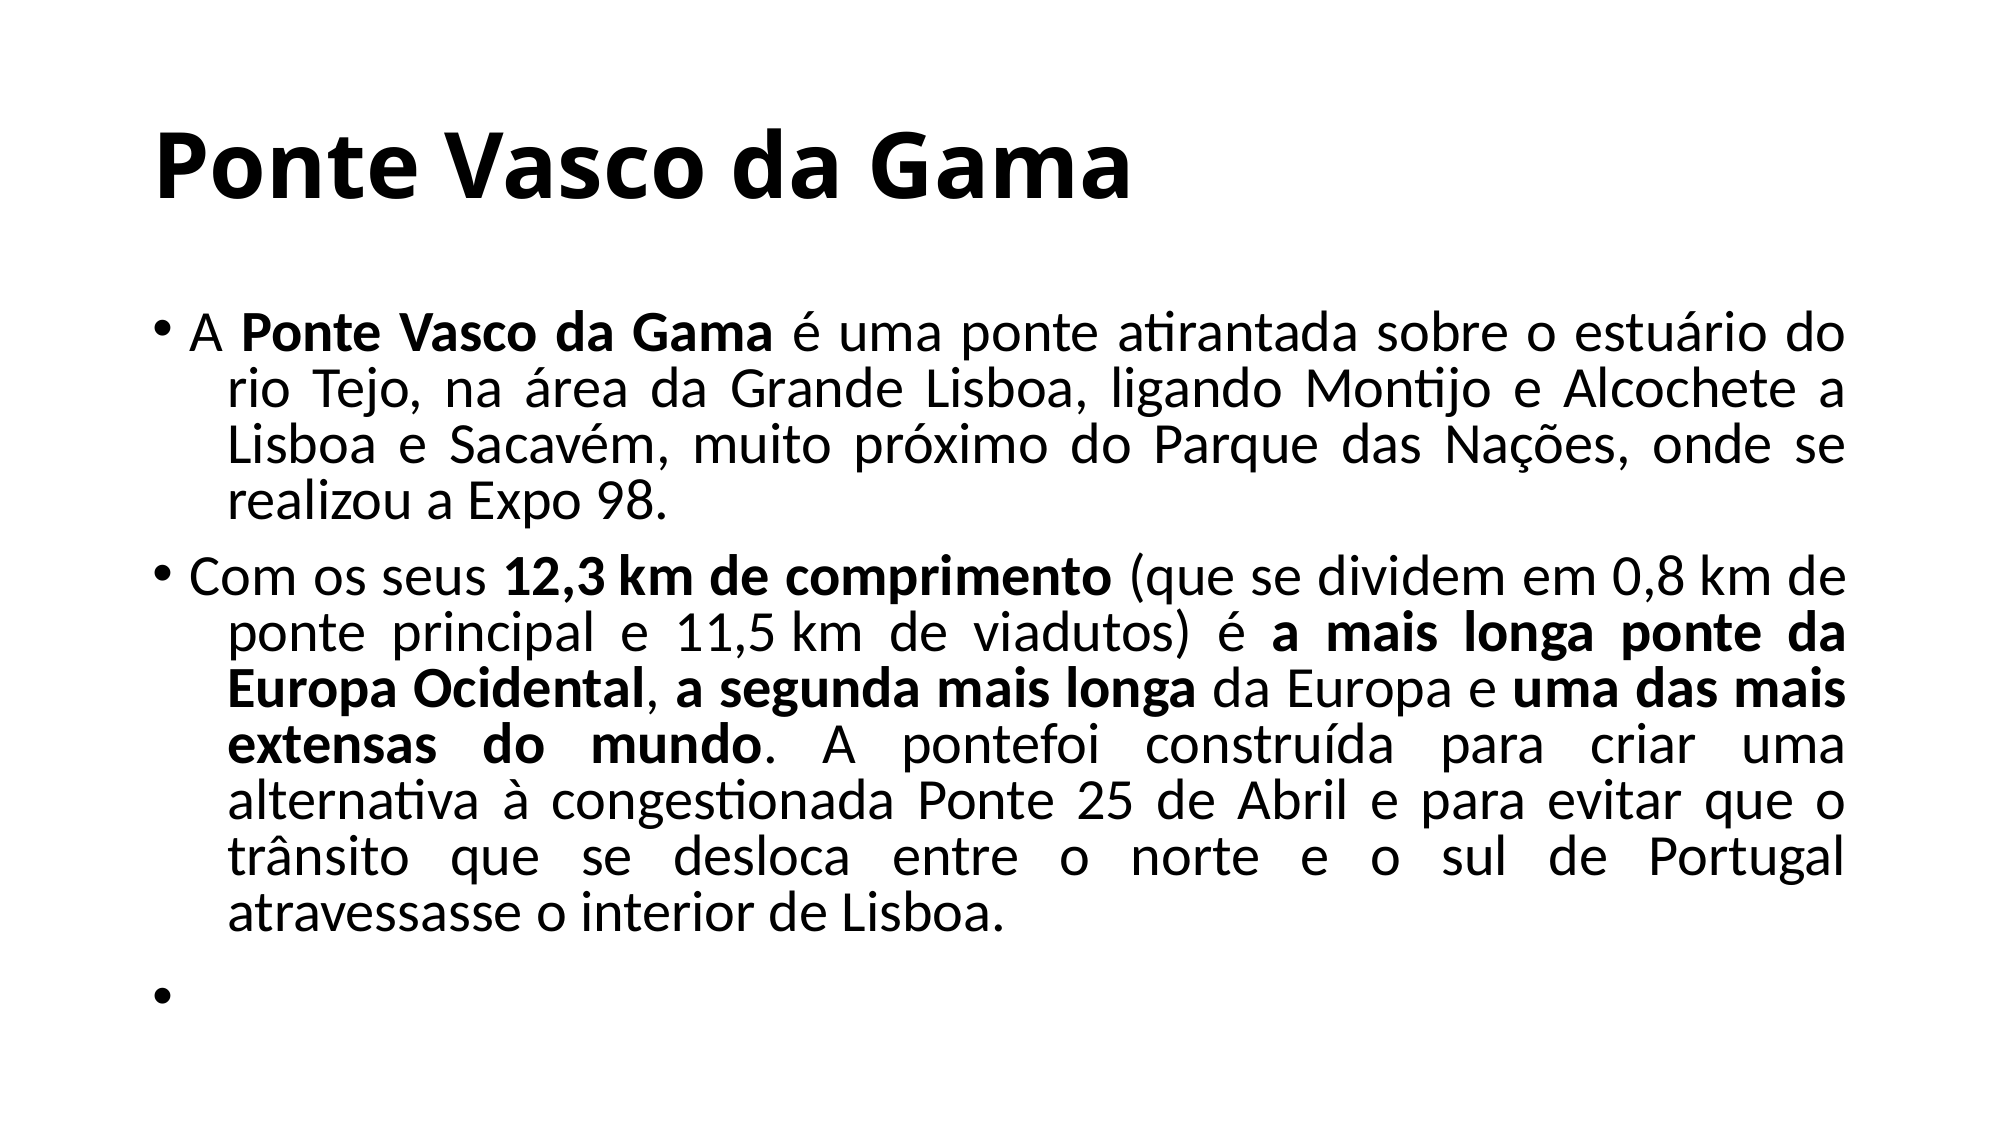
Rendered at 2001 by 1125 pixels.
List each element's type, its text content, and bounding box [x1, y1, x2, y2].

title Ponte Vasco da Gama [137, 59, 1863, 278]
list A Ponte Vasco da Gama é uma ponte atirantada sobre o estuário do rio Tejo, na área da Grande Lisboa, ligando Montijo e Alcochete a Lisboa e Sacavém, muito próximo do Parque das Nações, onde se realizou a Expo 98. Com os seus 12,3 km de comprimento (que se dividem em 0,8 km de ponte principal e 11,5 km de viadutos) é a mais longa ponte da Europa Ocidental, a segunda mais longa da Europa e uma das mais extensas do mundo. A pontefoi construída para criar uma alternativa à congestionada Ponte 25 de Abril e para evitar que o trânsito que se desloca entre o norte e o sul de Portugal atravessasse o interior de Lisboa. [137, 299, 1863, 1014]
